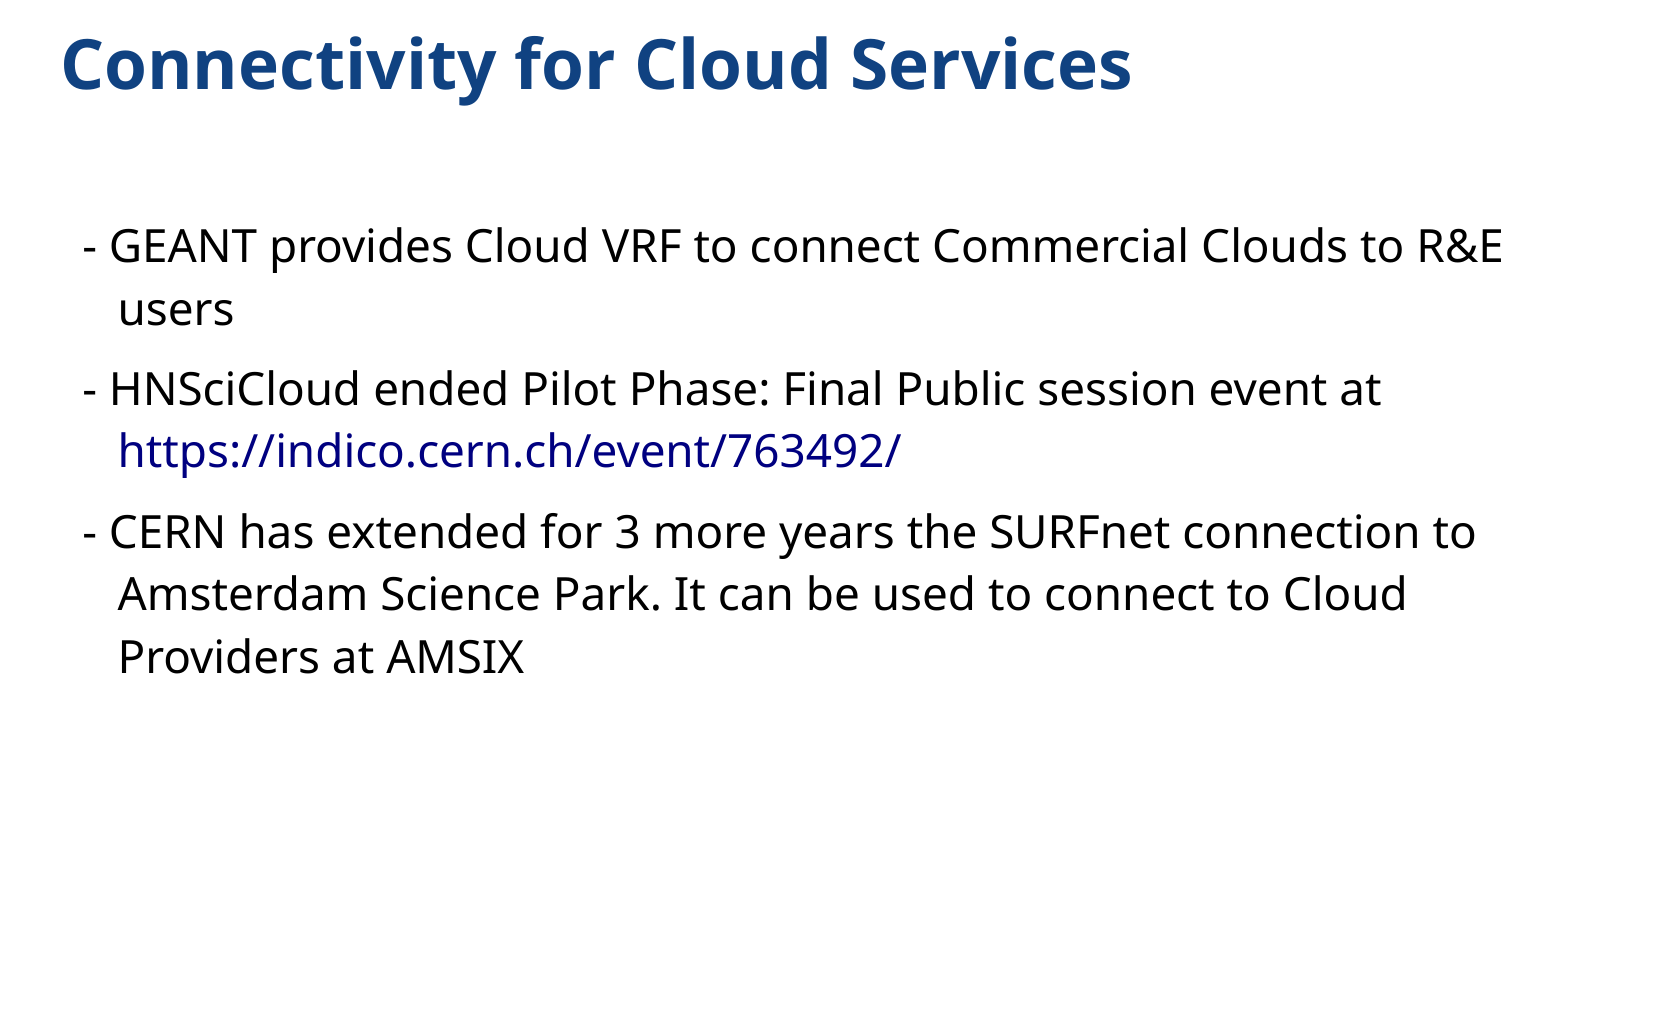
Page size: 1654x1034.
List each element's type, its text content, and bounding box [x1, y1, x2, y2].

text_box - GEANT provides Cloud VRF to connect Commercial Clouds to R&E users - HNSciCloud ended Pilot Phase: Final Public session event at https://indico.cern.ch/event/763492/ - CERN has extended for 3 more years the SURFnet connection to Amsterdam Science Park. It can be used to connect to Cloud Providers at AMSIX [67, 206, 1613, 695]
title Connectivity for Cloud Services [60, 0, 1528, 138]
